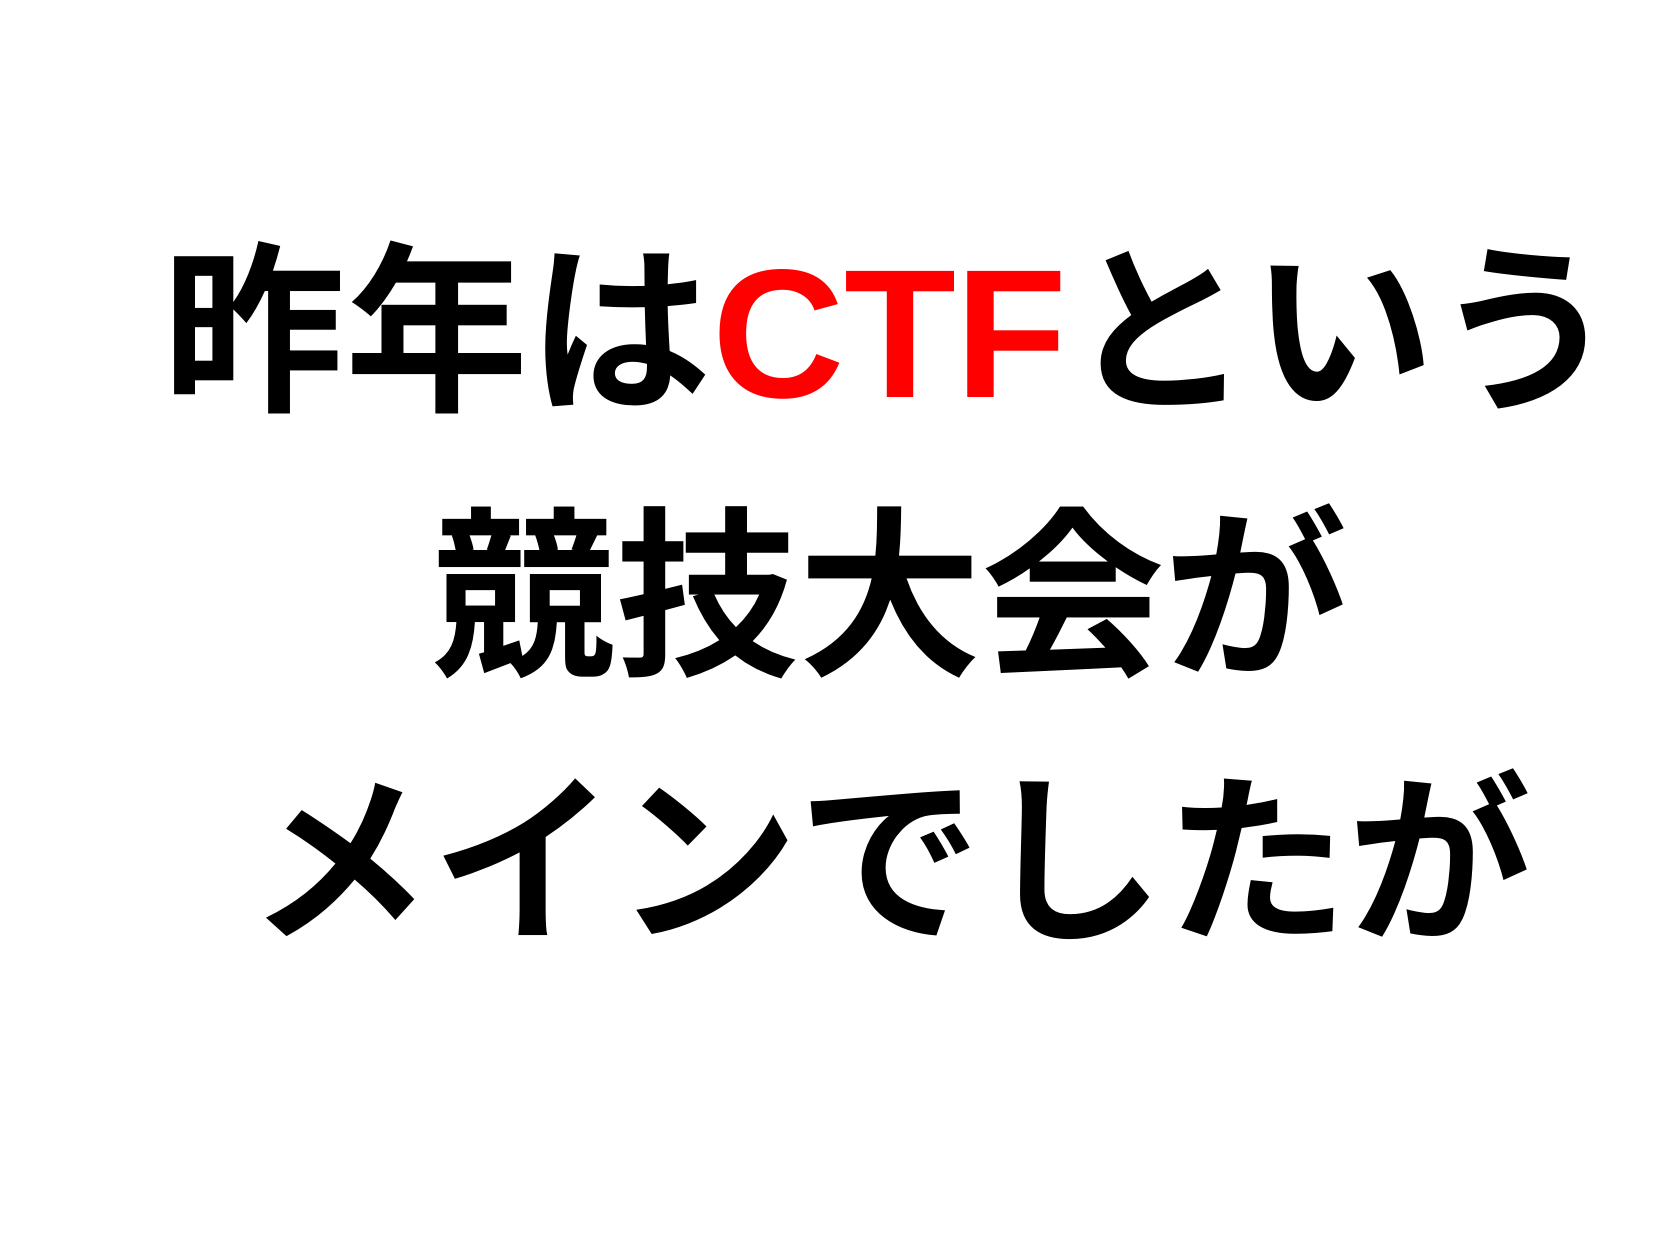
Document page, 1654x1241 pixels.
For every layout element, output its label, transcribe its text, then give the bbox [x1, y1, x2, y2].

text_box 昨年はCTFという 競技大会が メインでしたが [147, 177, 1527, 792]
